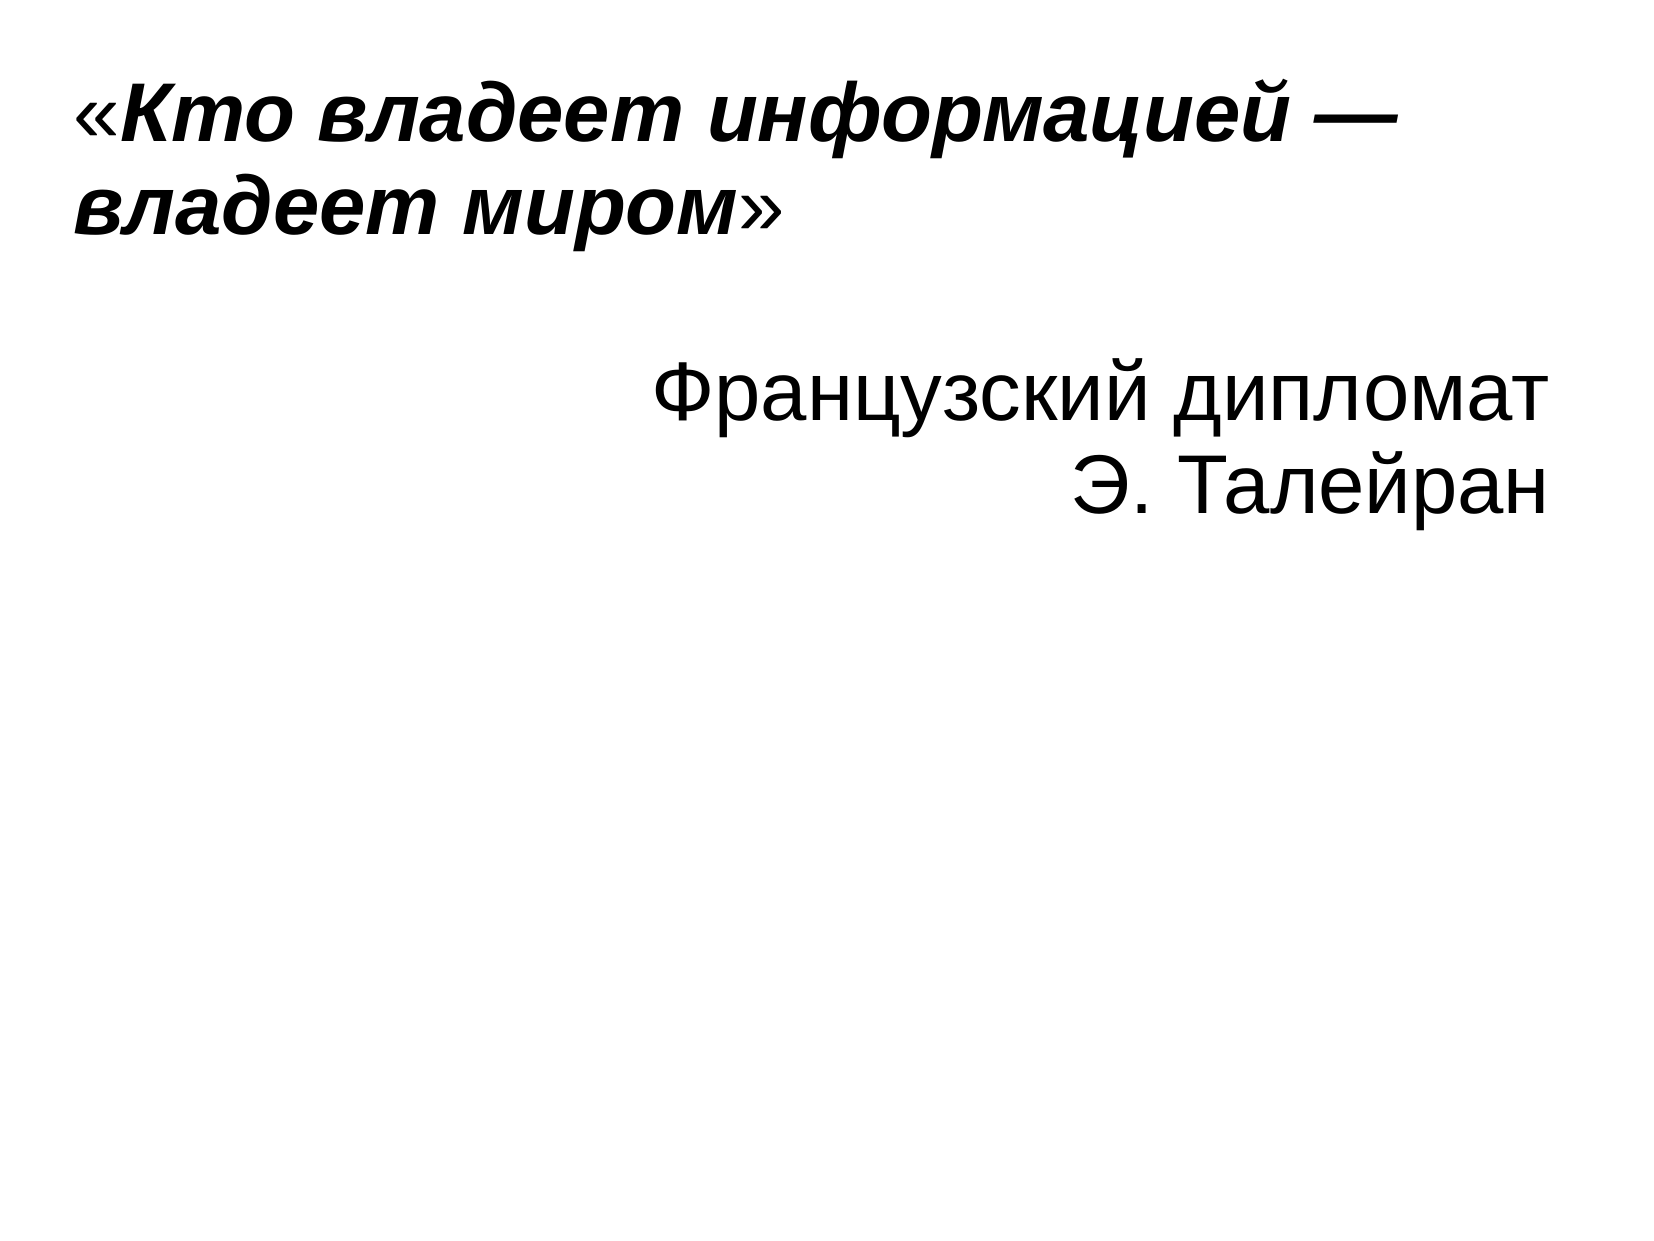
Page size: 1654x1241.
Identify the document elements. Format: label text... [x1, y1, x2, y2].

text_box «Кто владеет информацией — владеет миром» Французский дипломат Э. Талейран [59, 59, 1565, 539]
